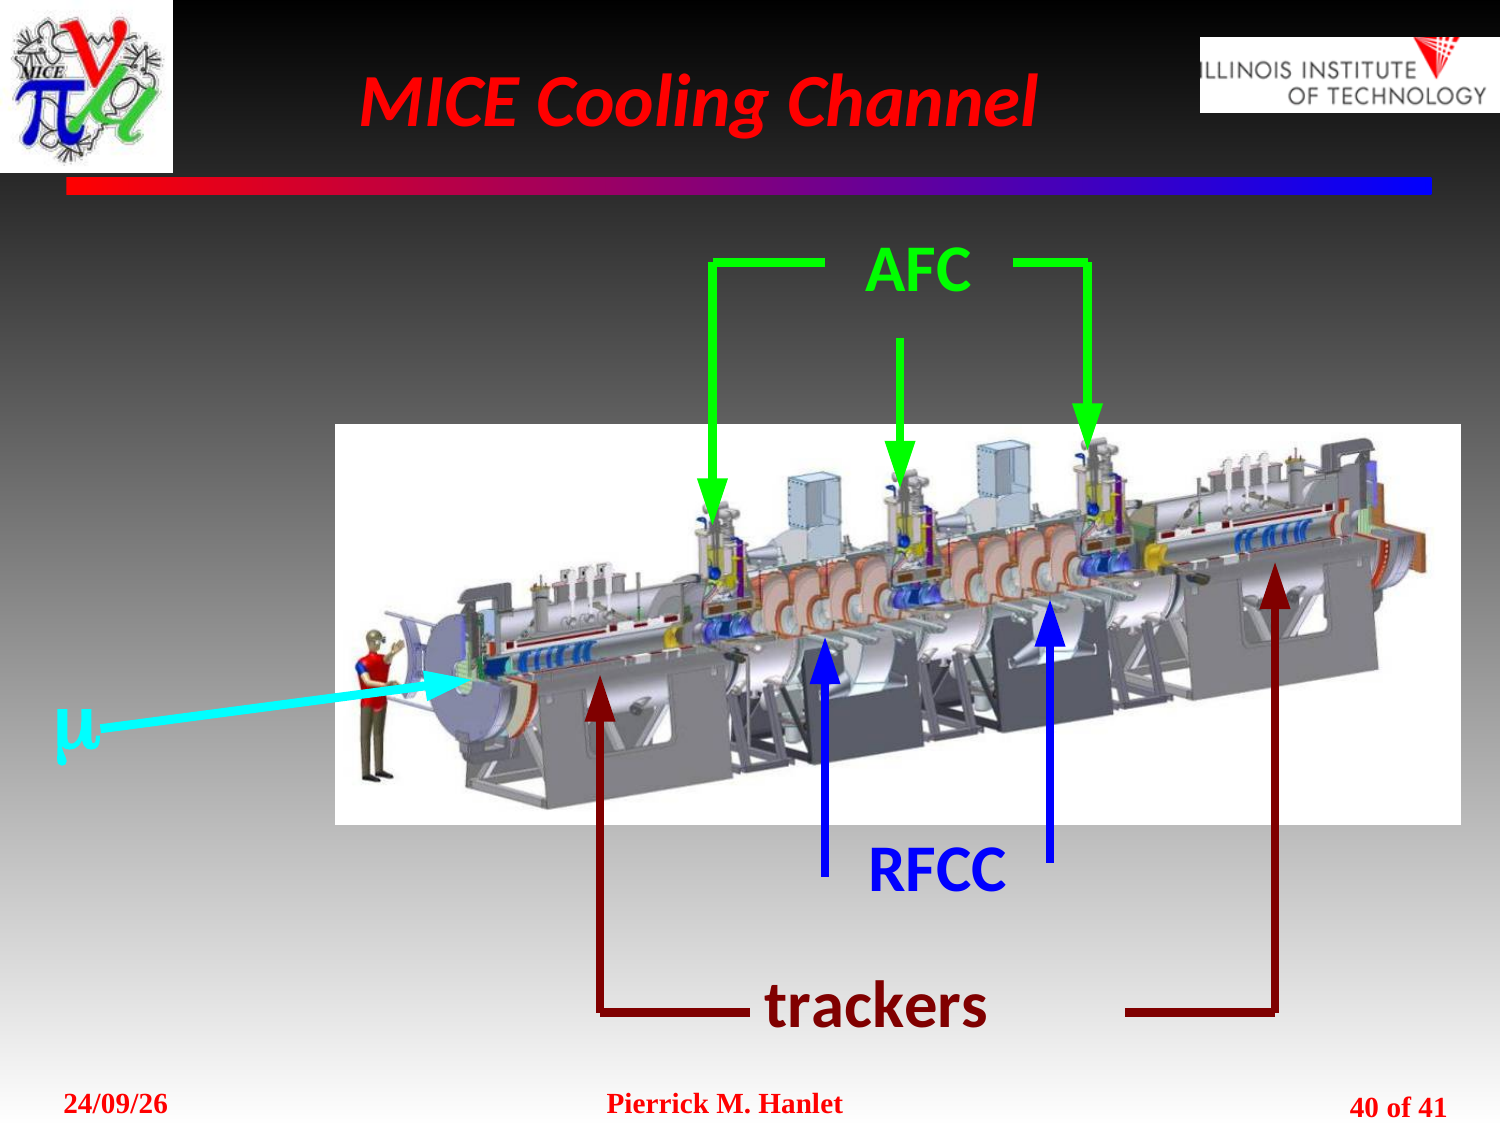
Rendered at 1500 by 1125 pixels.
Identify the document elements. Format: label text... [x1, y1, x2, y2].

picture [335, 424, 1461, 826]
title MICE Cooling Channel [187, 37, 1212, 162]
text_box m [37, 665, 123, 774]
text_box AFC [825, 224, 1013, 315]
text_box RFCC [825, 825, 1051, 915]
text_box trackers [750, 960, 1126, 1051]
picture [0, 0, 173, 173]
picture [1212, 37, 1500, 113]
